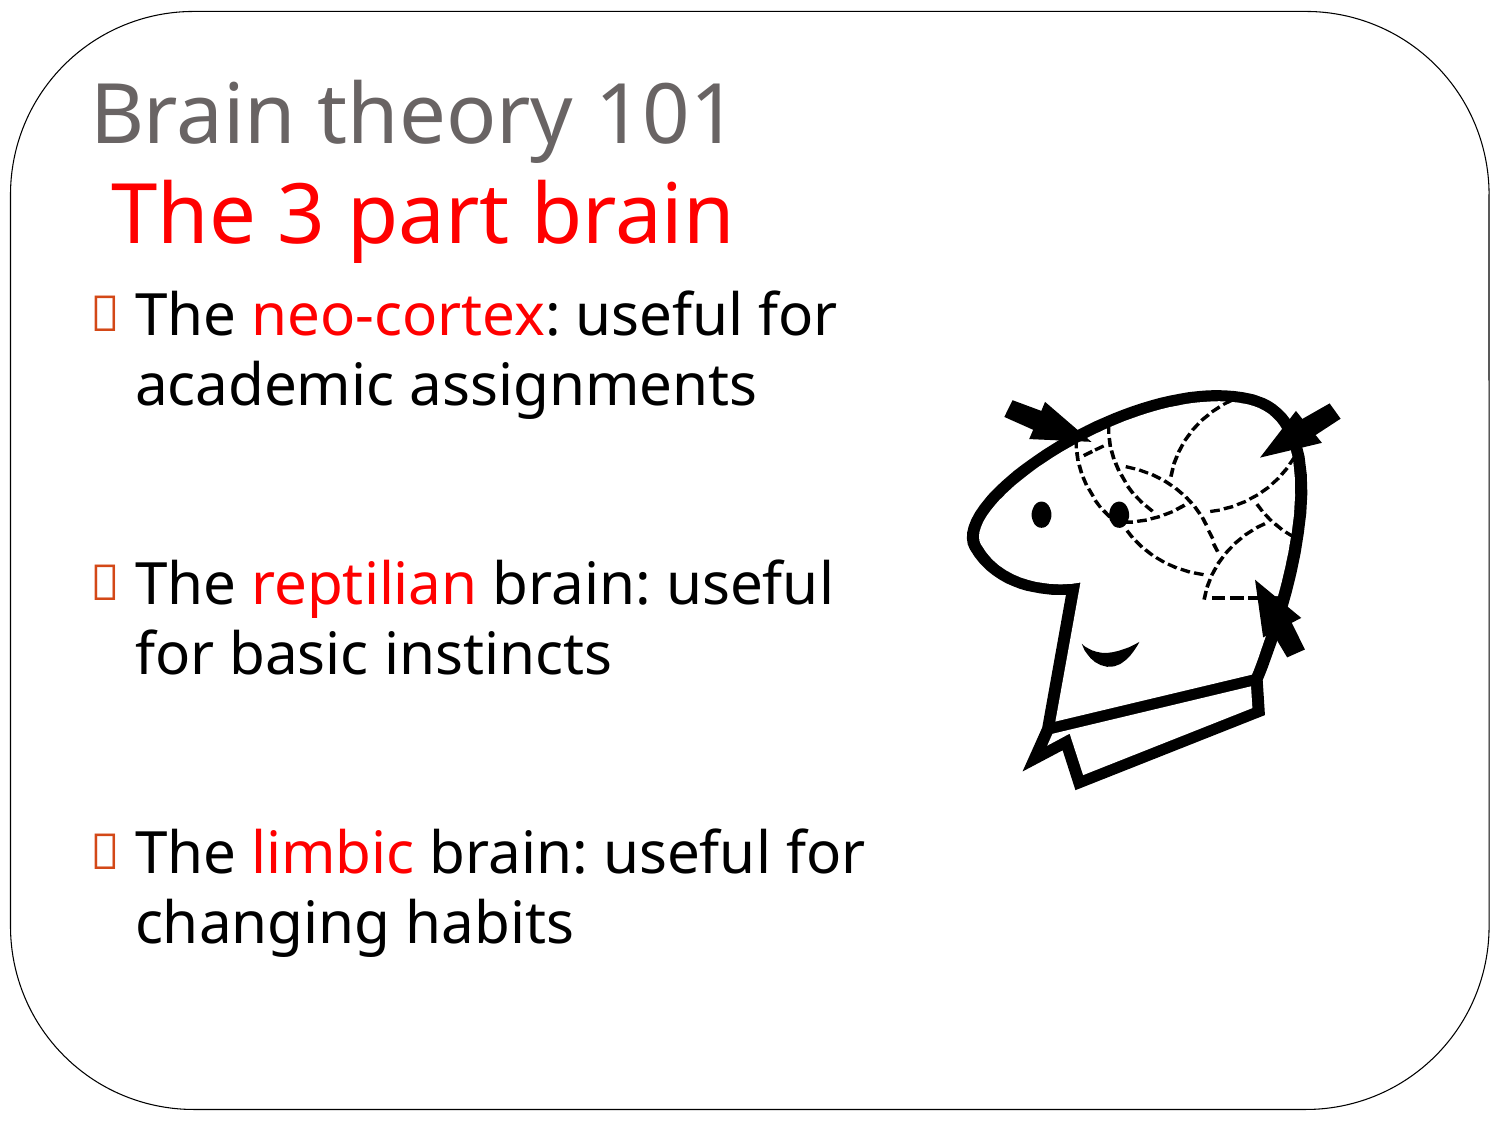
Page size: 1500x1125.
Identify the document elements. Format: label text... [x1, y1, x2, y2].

picture [962, 373, 1341, 791]
title Brain theory 101 The 3 part brain [75, 45, 1425, 268]
list The neo-cortex: useful for academic assignments The reptilian brain: useful for basic instincts The limbic brain: useful for changing habits [75, 262, 913, 1005]
